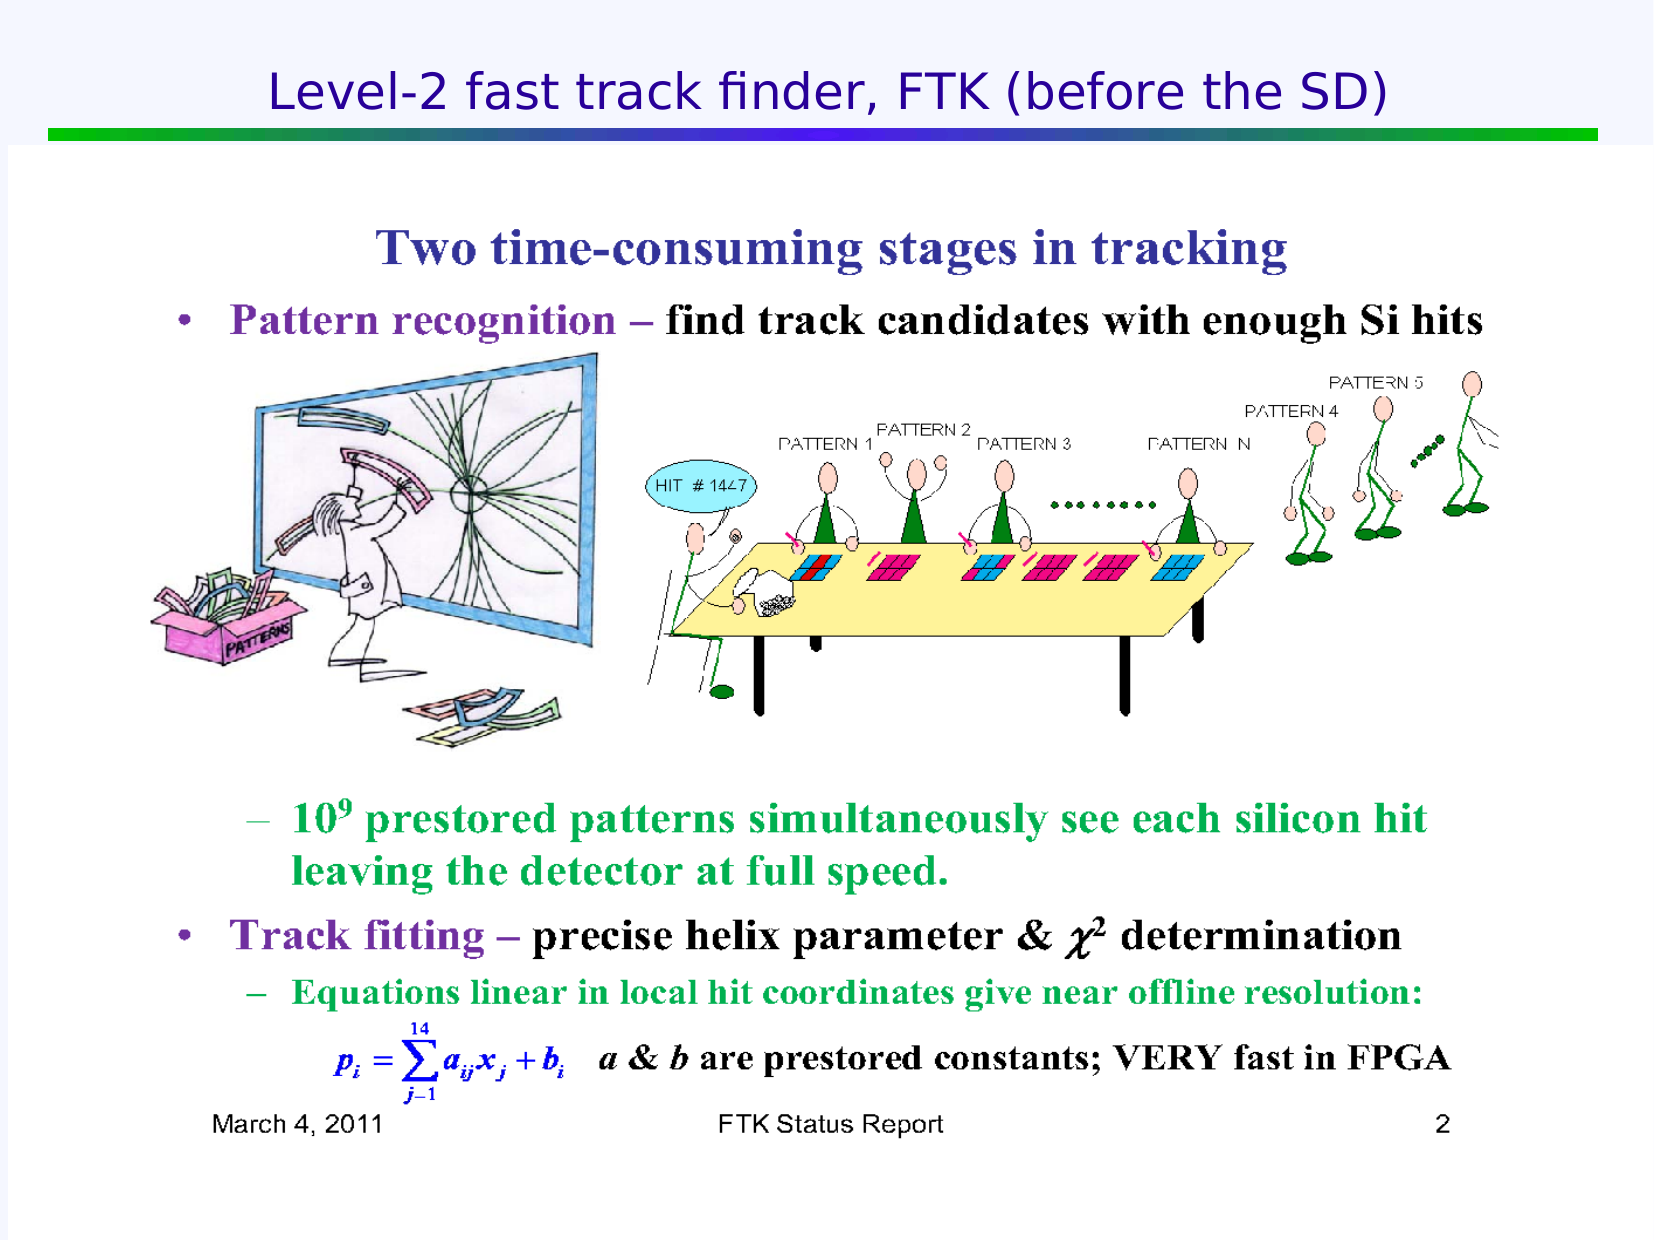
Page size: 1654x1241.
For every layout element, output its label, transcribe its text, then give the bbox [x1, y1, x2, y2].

picture [1563, 128, 1598, 141]
picture [8, 145, 1654, 1241]
title Level-2 fast track finder, FTK (before the SD) [95, 37, 1563, 145]
picture [48, 128, 95, 141]
